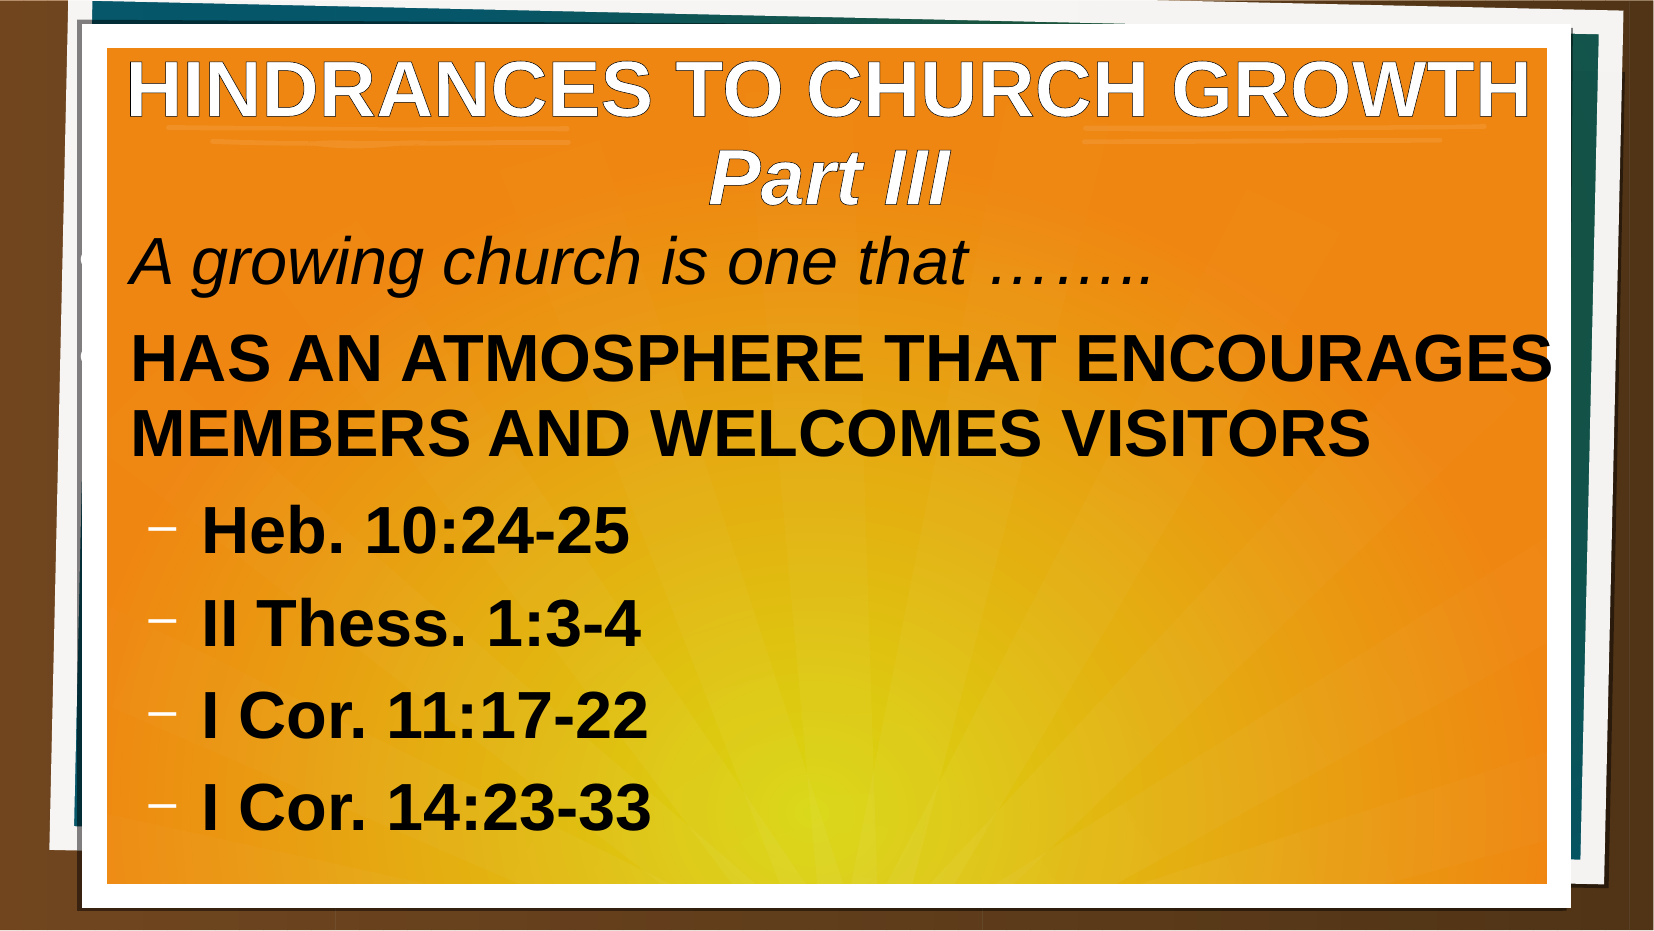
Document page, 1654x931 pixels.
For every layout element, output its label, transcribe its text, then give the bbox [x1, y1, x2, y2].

title HINDRANCES TO CHURCH GROWTH Part III [90, 44, 1591, 222]
list A growing church is one that …….. HAS AN ATMOSPHERE THAT ENCOURAGES MEMBERS AND WELCOMES VISITORS Heb. 10:24-25 II Thess. 1:3-4 I Cor. 11:17-22 I Cor. 14:23-33 [60, 224, 1576, 871]
